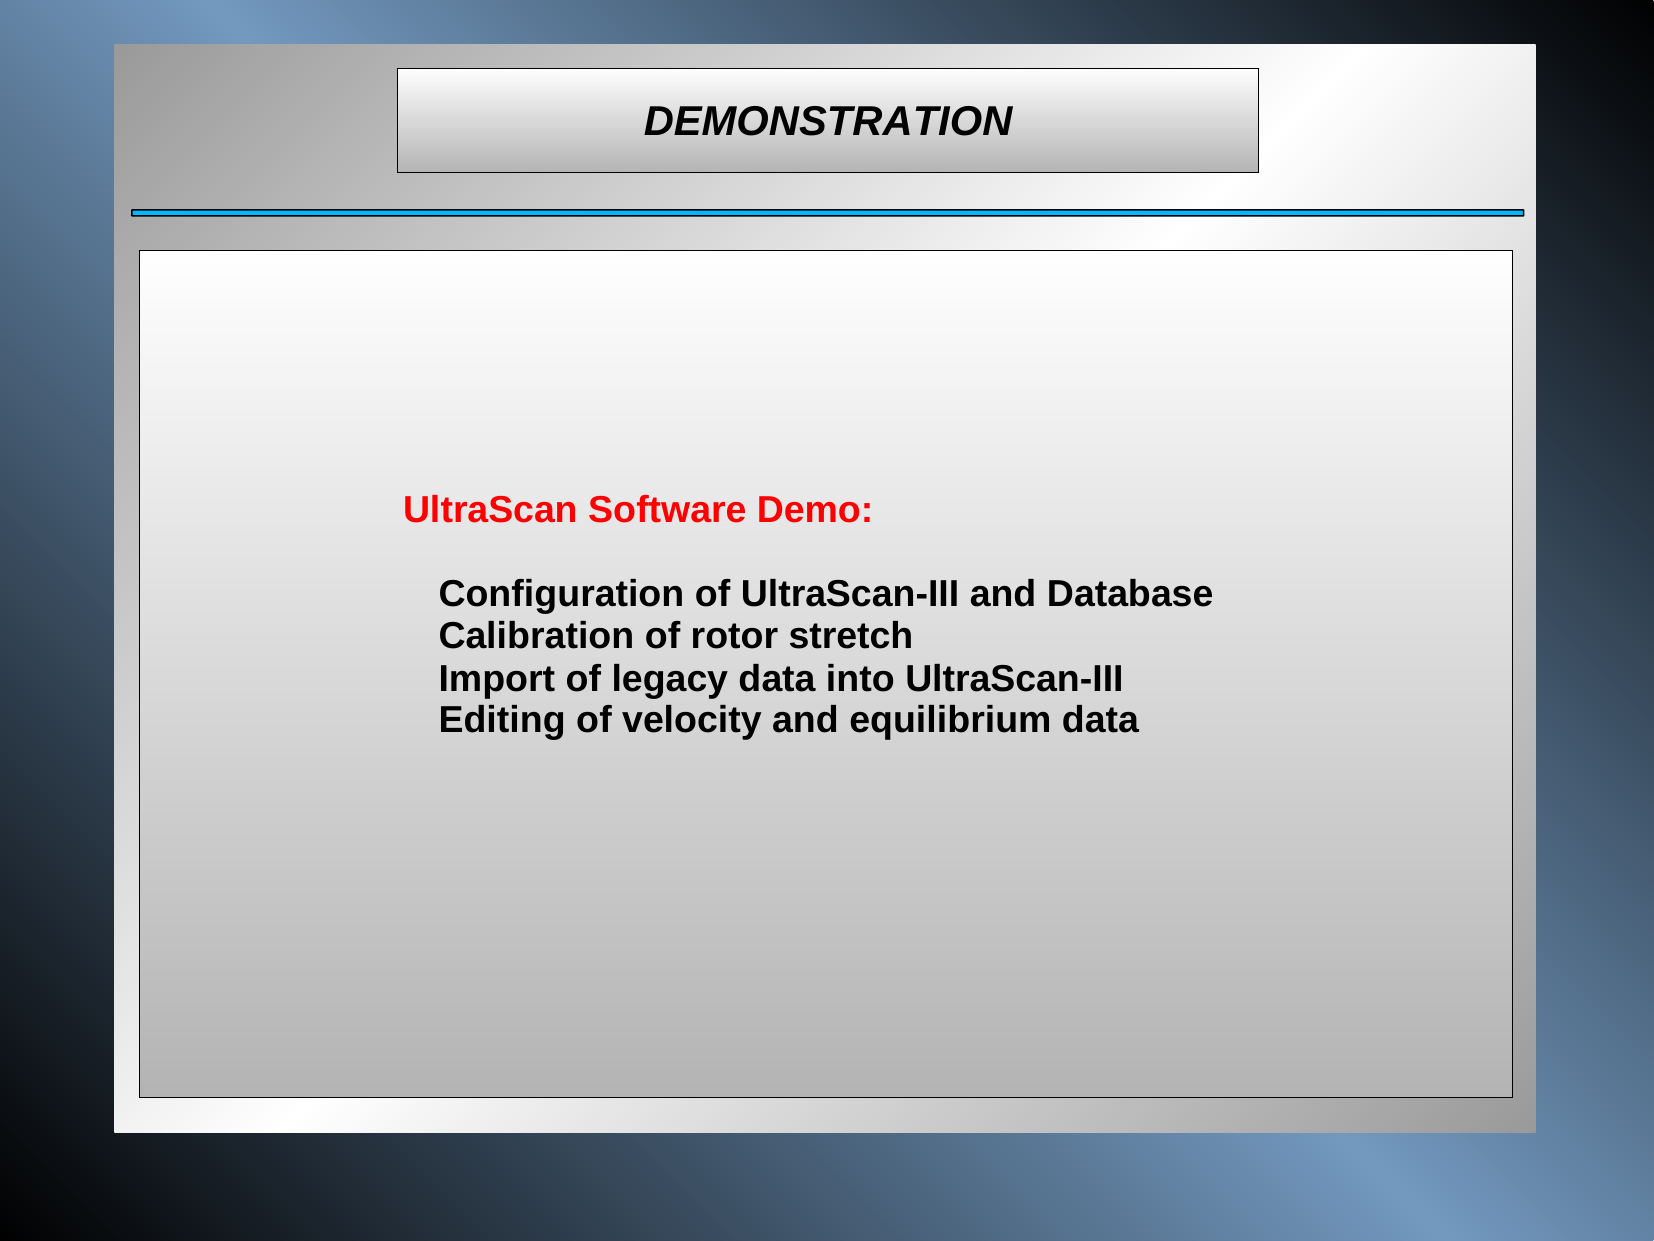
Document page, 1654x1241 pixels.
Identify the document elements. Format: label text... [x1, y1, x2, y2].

text_box [131, 209, 1524, 216]
text_box DEMONSTRATION [397, 68, 1259, 173]
text_box [139, 250, 1513, 1098]
text_box UltraScan Software Demo: Configuration of UltraScan-III and Database Calibration of rotor stretch Import of legacy data into UltraScan-III Editing of velocity and equilibrium data [403, 446, 1251, 879]
